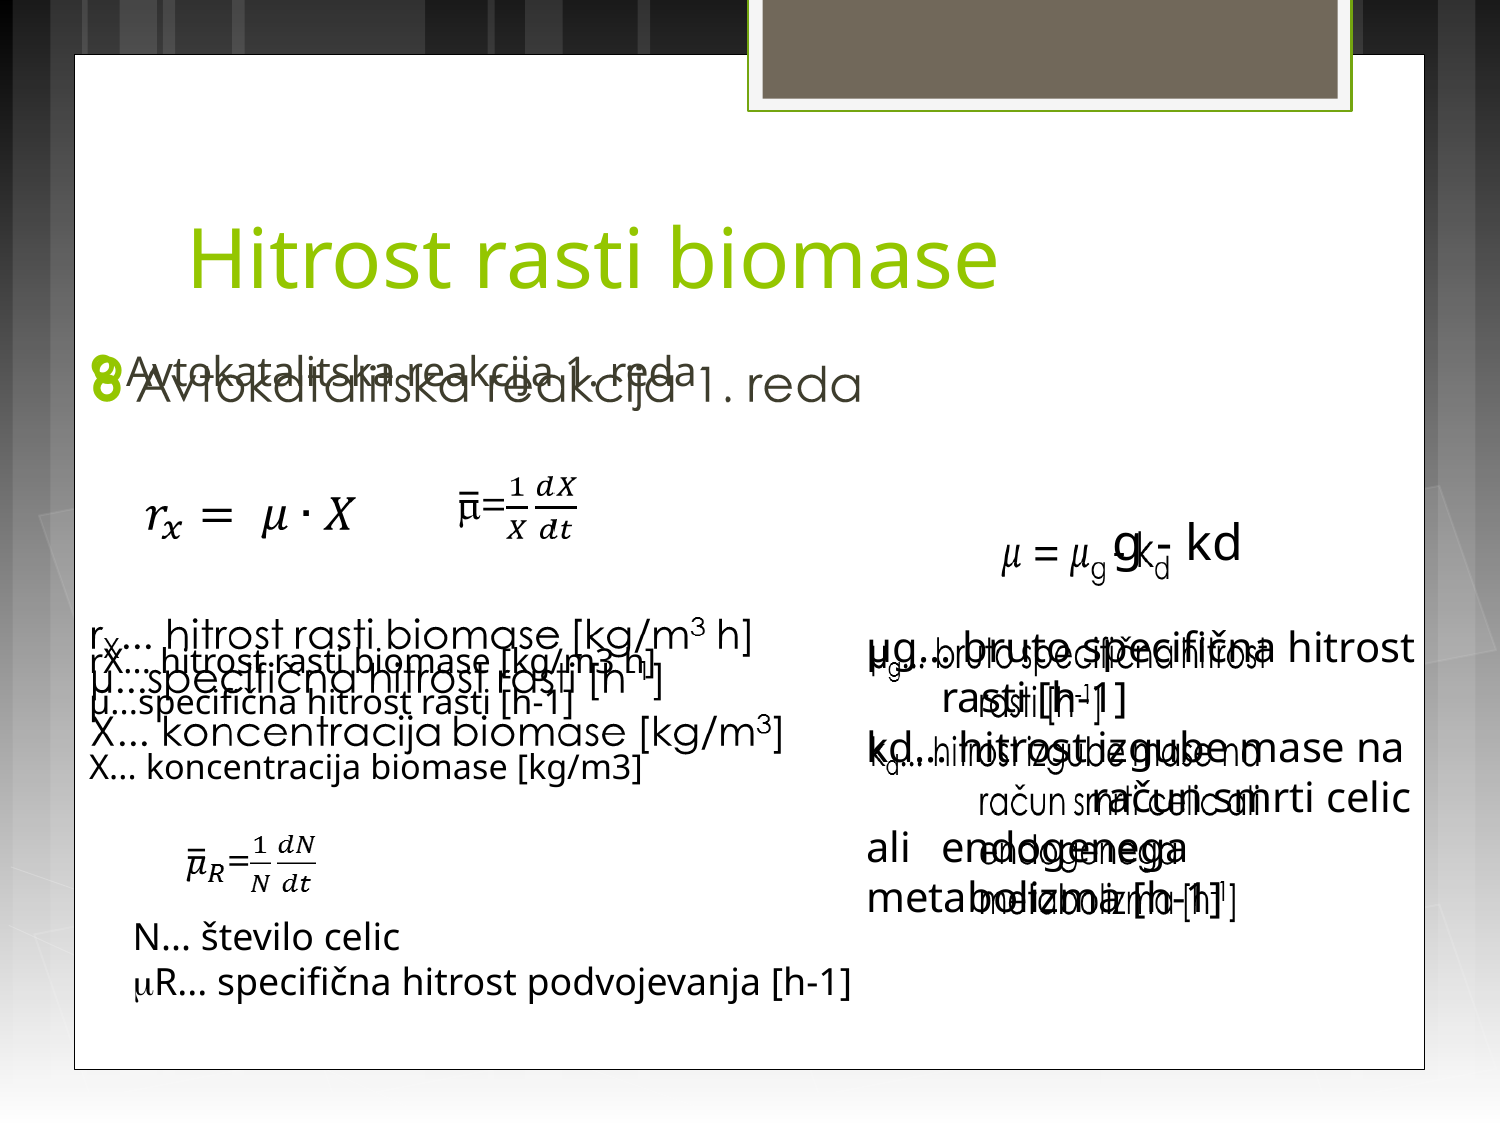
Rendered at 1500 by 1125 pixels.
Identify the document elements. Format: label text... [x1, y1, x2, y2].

text_box [851, 503, 1478, 983]
list [64, 338, 892, 799]
text_box N... število celic R... specifična hitrost podvojevanja [h-1] [117, 860, 993, 1056]
text_box [442, 463, 668, 551]
title Hitrost rasti biomase [171, 125, 1324, 313]
text_box [171, 822, 361, 860]
